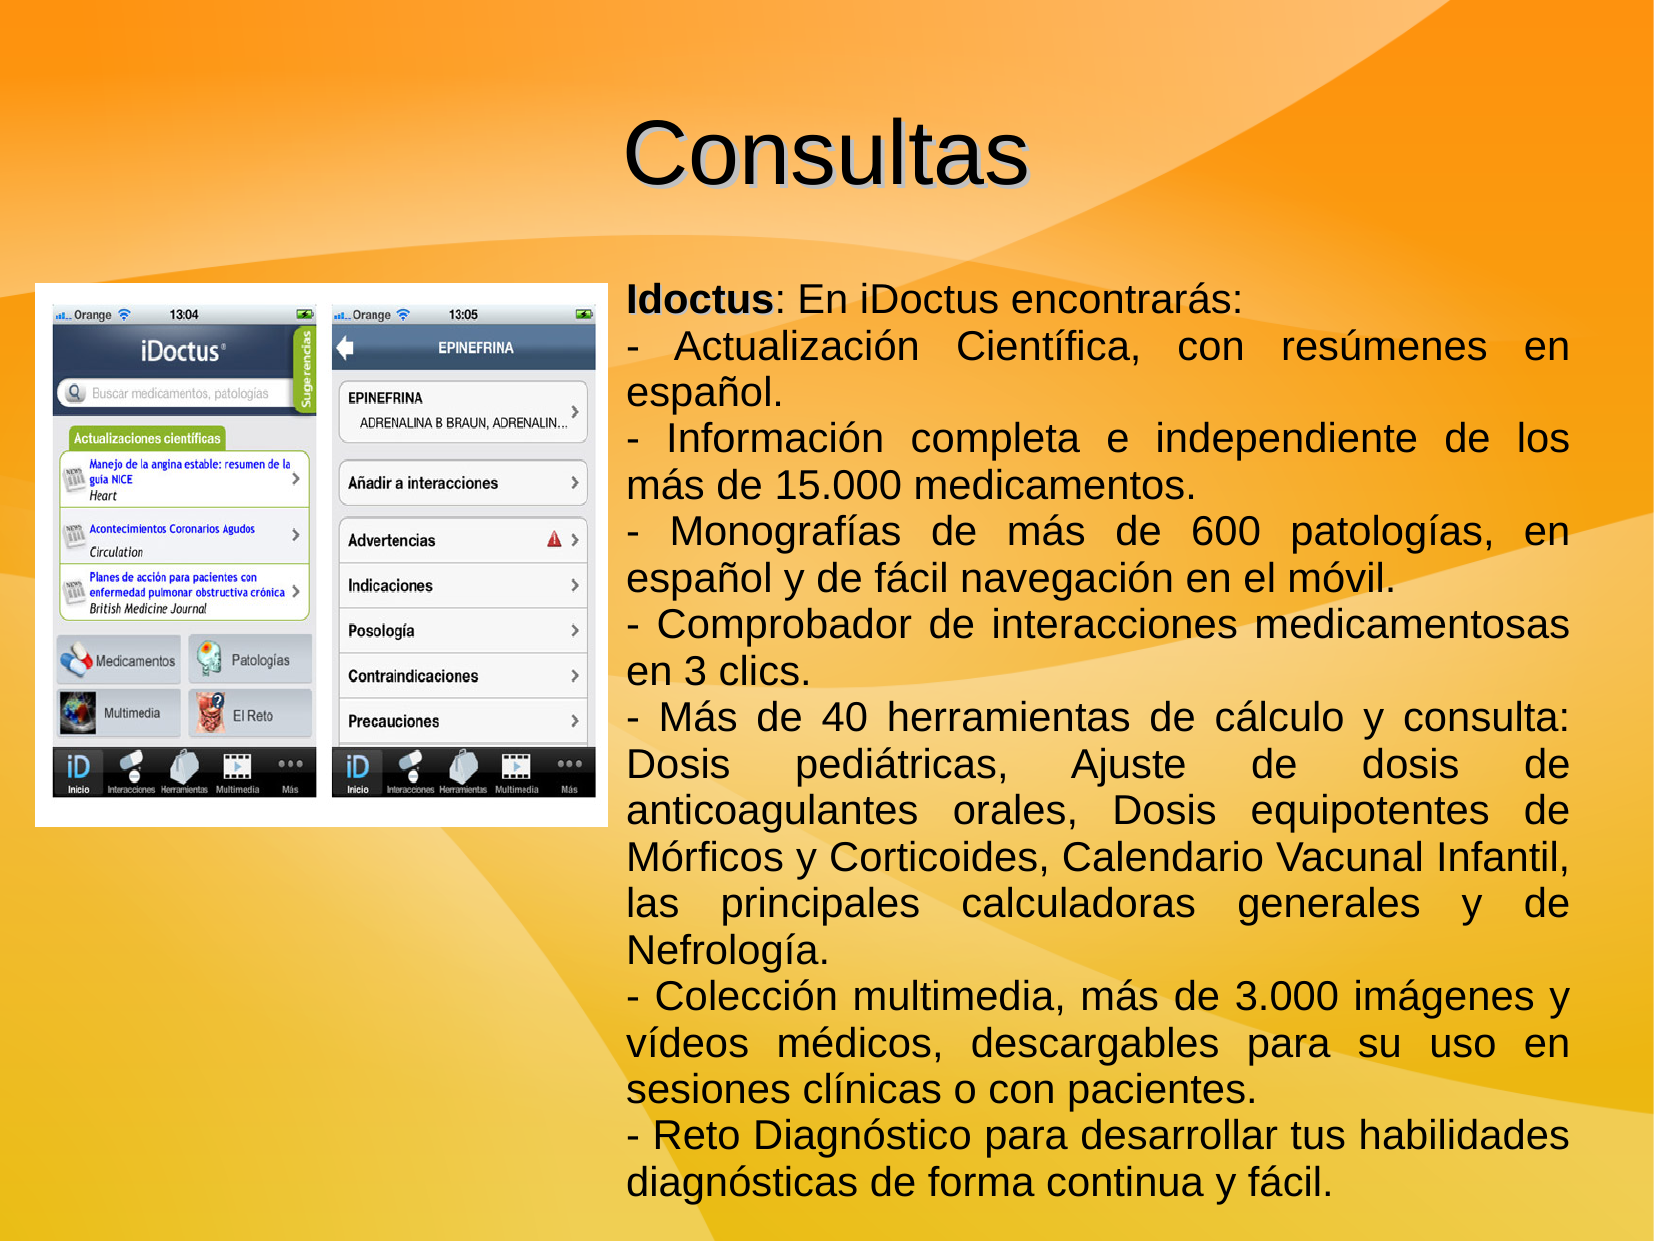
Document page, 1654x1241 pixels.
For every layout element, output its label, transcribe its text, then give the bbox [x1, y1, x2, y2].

picture [0, 0, 1654, 1241]
title Consultas [82, 49, 1571, 257]
subtitle Idoctus: En iDoctus encontrarás: - Actualización Científica, con resúmenes en español. - Información completa e independiente de los más de 15.000 medicamentos. - Monografías de más de 600 patologías, en español y de fácil navegación en el móvil. - Comprobador de interacciones medicamentosas en 3 clics. - Más de 40 herramientas de cálculo y consulta: Dosis pediátricas, Ajuste de dosis de anticoagulantes orales, Dosis equipotentes de Mórficos y Corticoides, Calendario Vacunal Infantil, las principales calculadoras generales y de Nefrología. - Colección multimedia, más de 3.000 imágenes y vídeos médicos, descargables para su uso en sesiones clínicas o con pacientes. - Reto Diagnóstico para desarrollar tus habilidades diagnósticas de forma continua y fácil. [625, 272, 1571, 1209]
